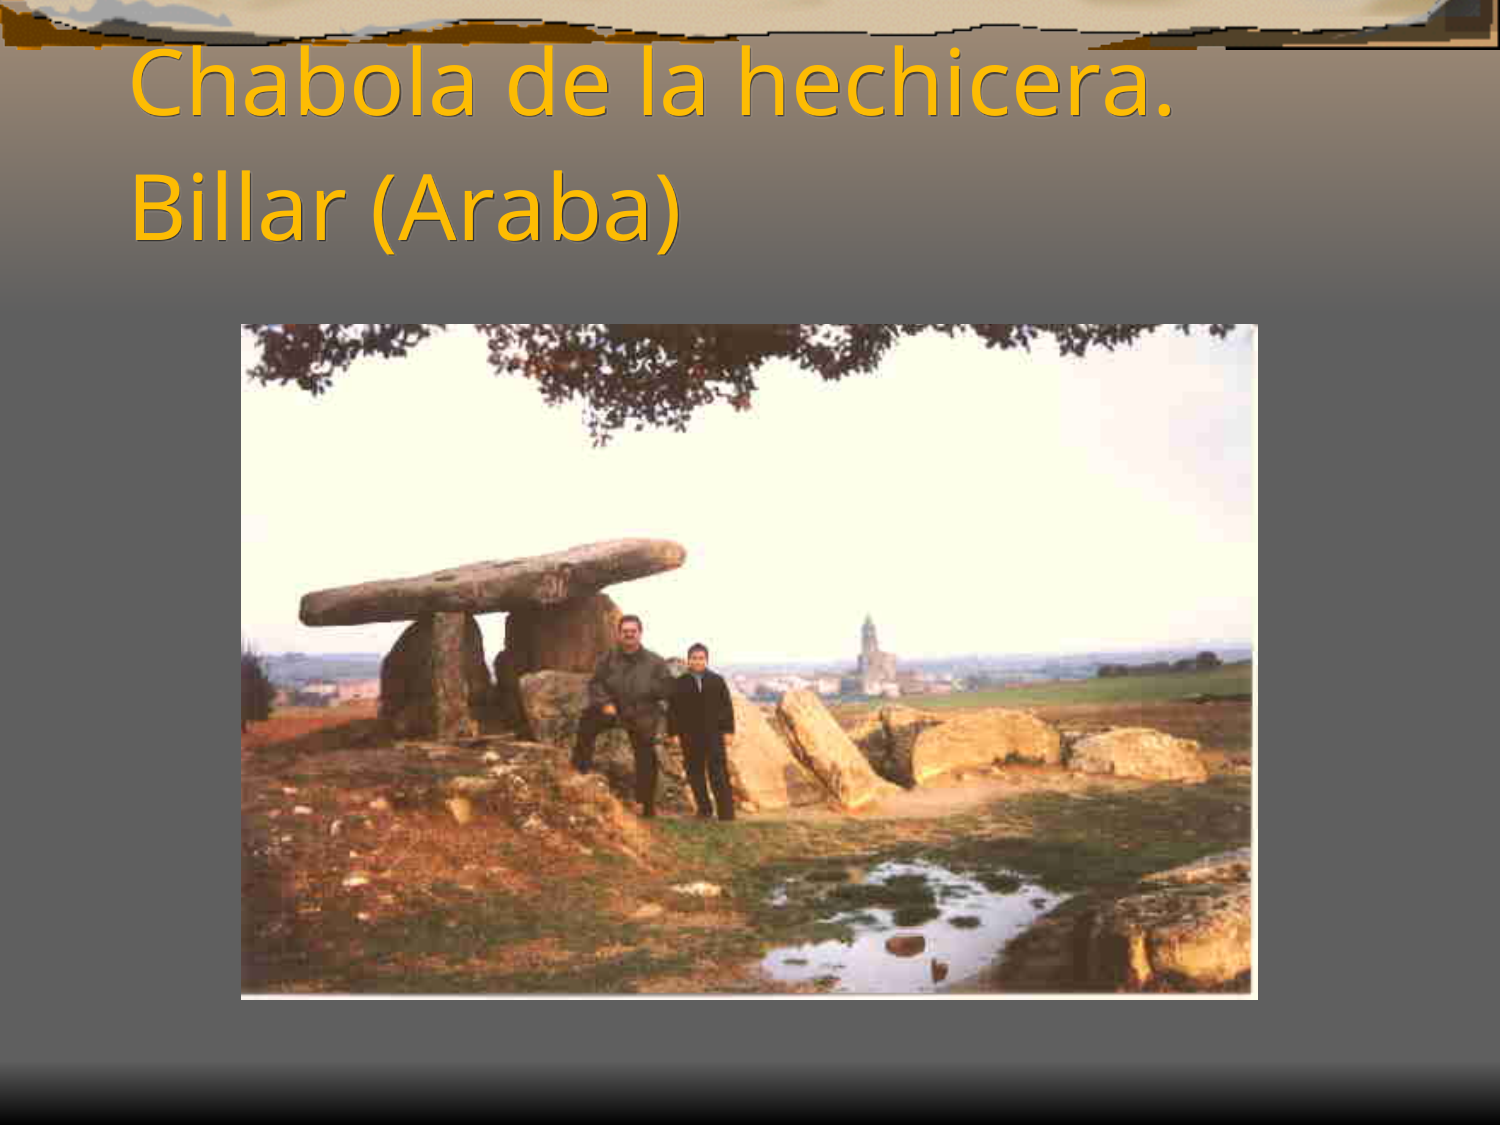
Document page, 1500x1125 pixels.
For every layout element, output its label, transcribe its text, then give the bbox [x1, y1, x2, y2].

picture [0, 0, 1500, 50]
chart [241, 324, 1258, 1000]
title Chabola de la hechicera. Billar (Araba) [112, 39, 1388, 275]
